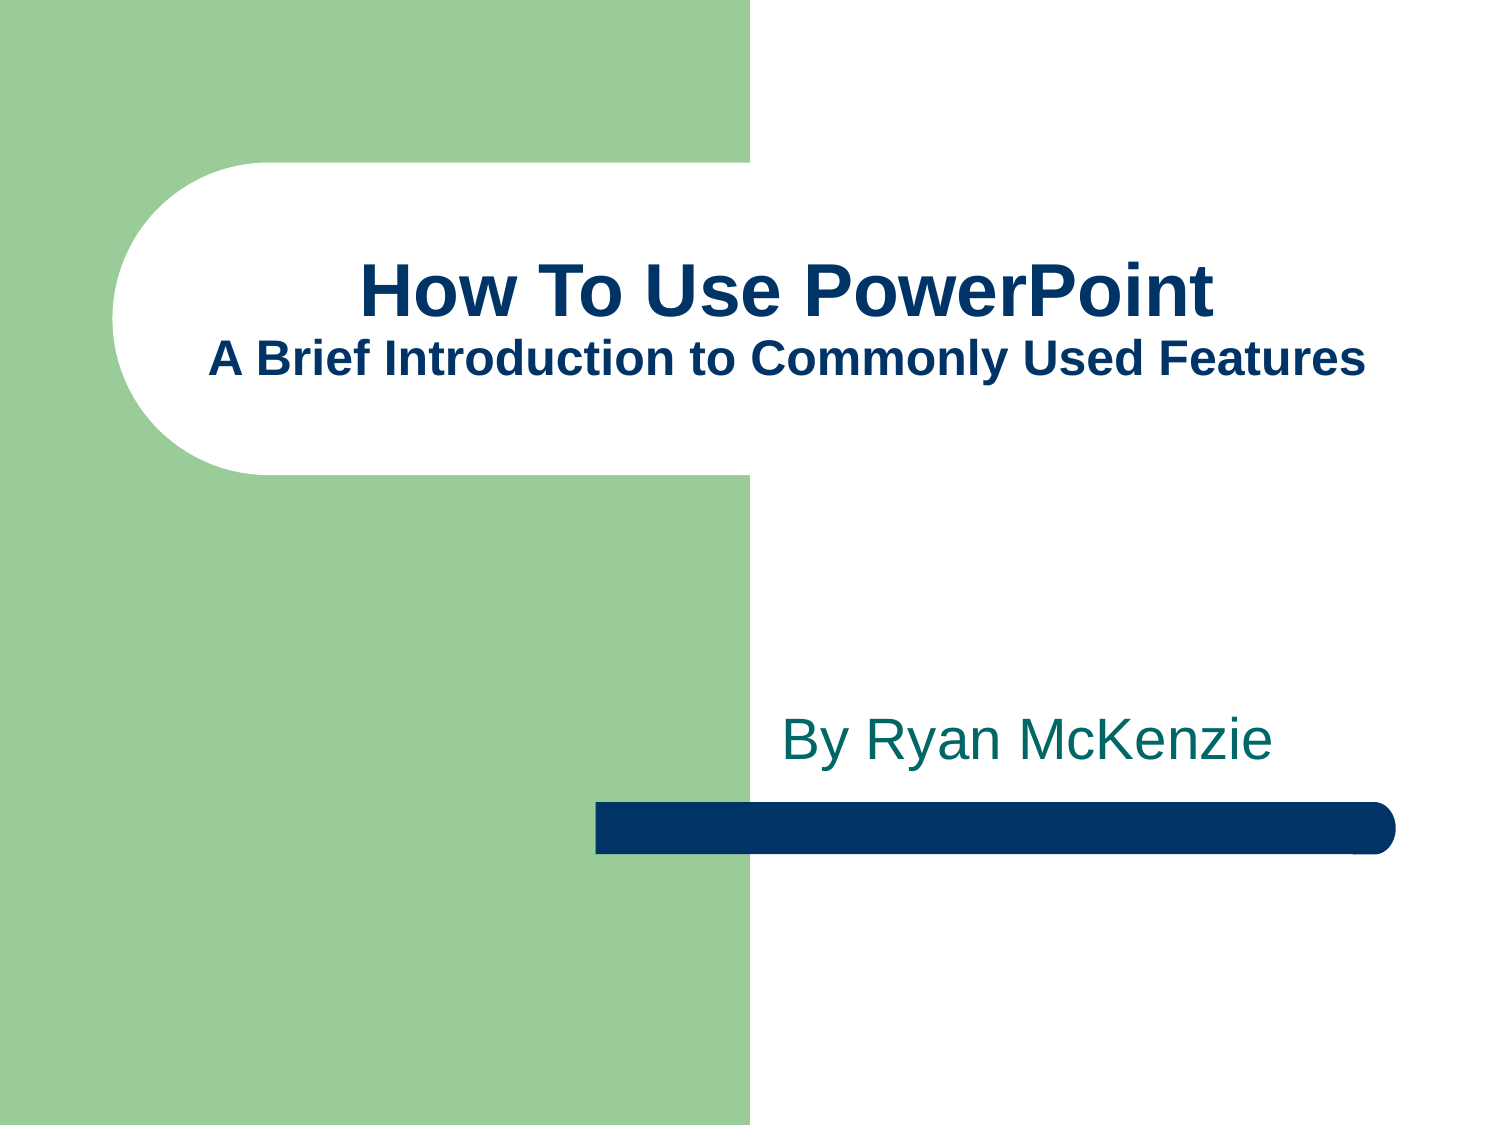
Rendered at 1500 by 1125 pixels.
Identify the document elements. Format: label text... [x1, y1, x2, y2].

title How To Use PowerPoint A Brief Introduction to Commonly Used Features [112, 162, 1463, 476]
subtitle By Ryan McKenzie [766, 480, 1426, 780]
